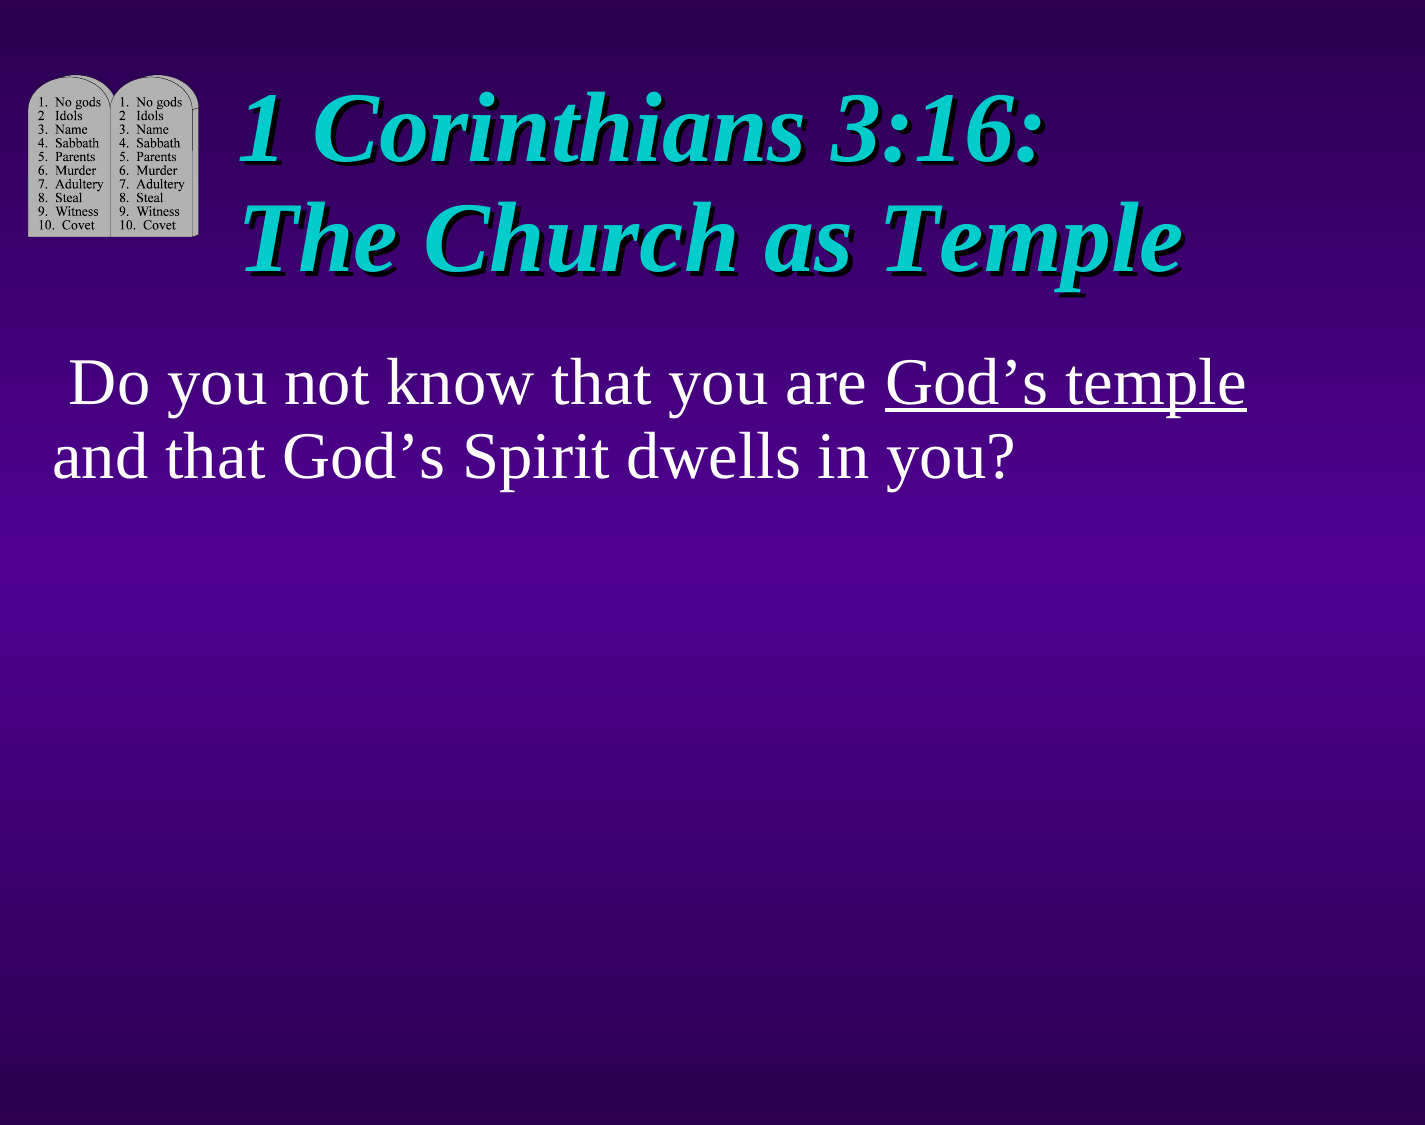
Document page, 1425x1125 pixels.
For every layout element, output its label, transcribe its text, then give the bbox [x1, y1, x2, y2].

text_box Do you not know that you are God’s temple and that God’s Spirit dwells in you? [37, 337, 1351, 731]
title 1 Corinthians 3:16: The Church as Temple [237, 55, 1319, 311]
